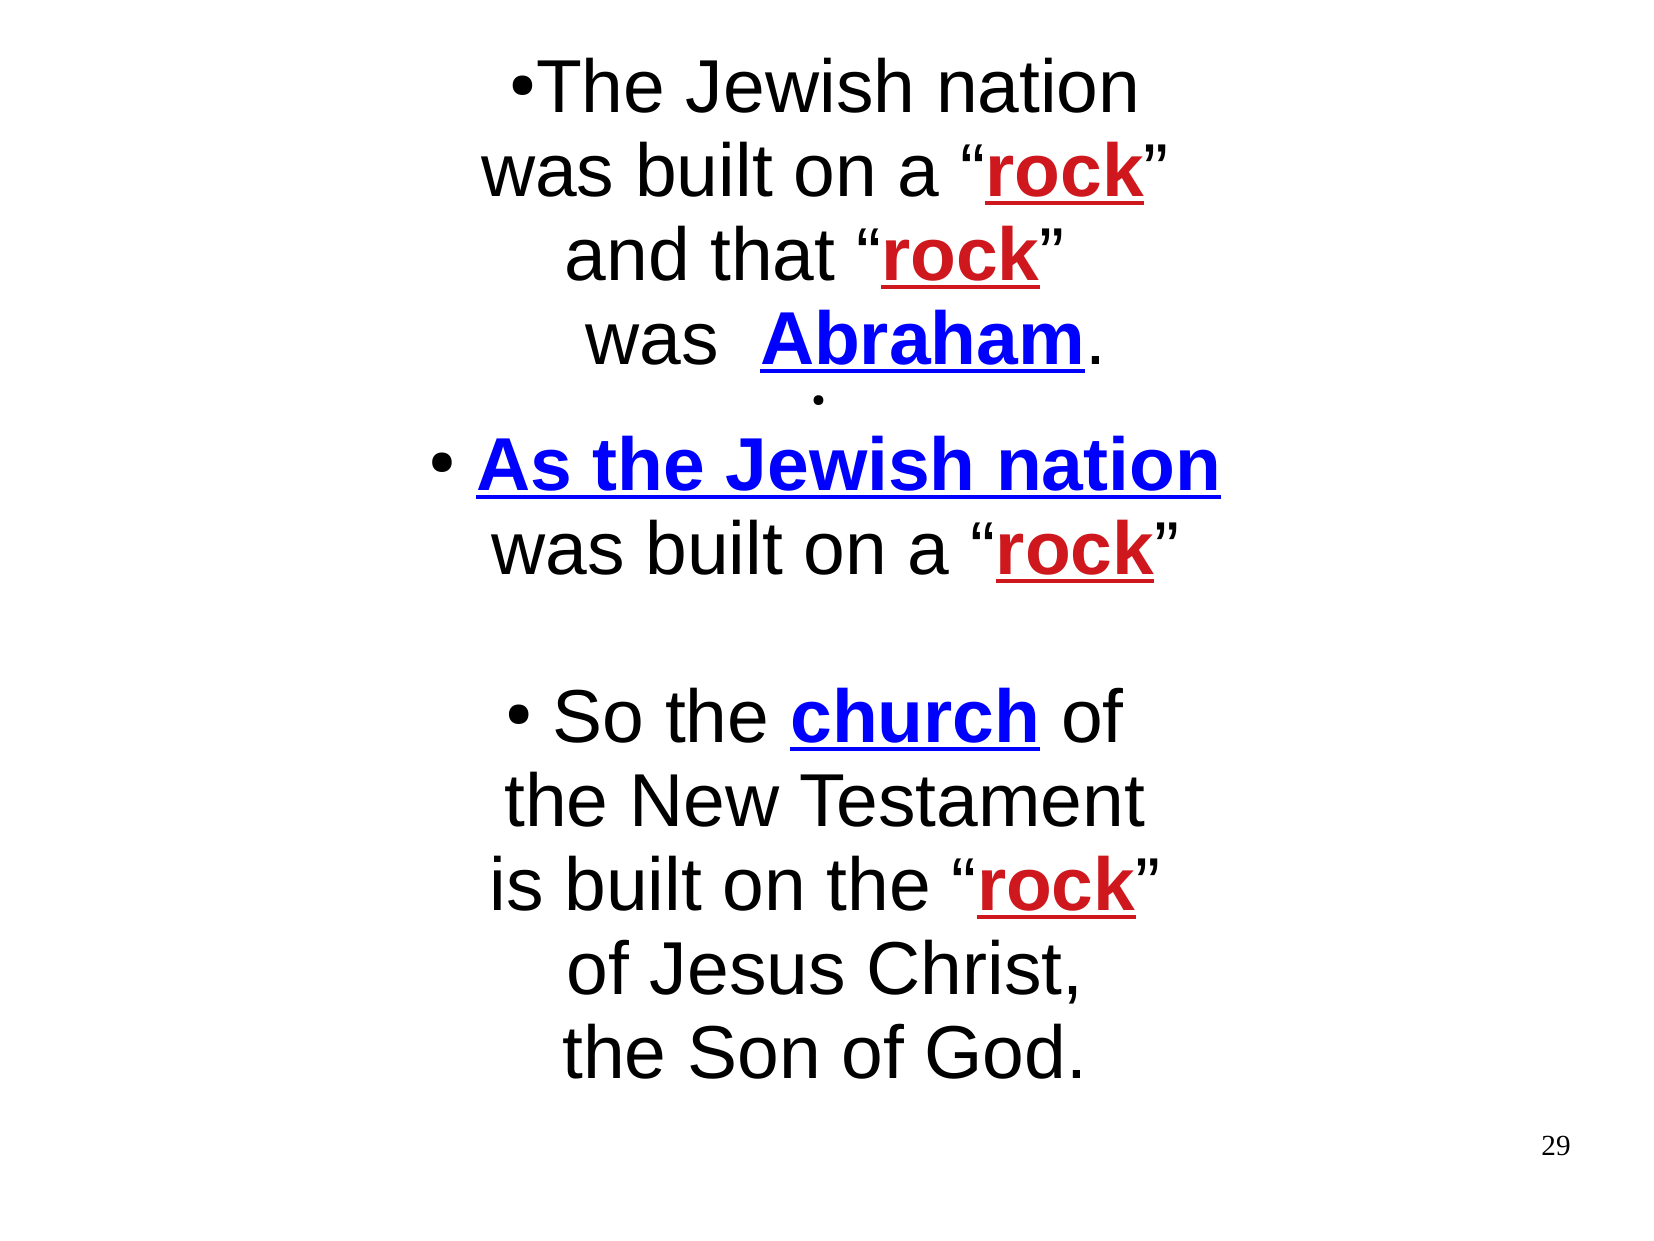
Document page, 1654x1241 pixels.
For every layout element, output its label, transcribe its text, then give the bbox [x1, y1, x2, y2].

text_box The Jewish nation was built on a “rock” and that “rock” was Abraham. As the Jewish nation was built on a “rock” So the church of the New Testament is built on the “rock” of Jesus Christ, the Son of God. [37, 37, 1613, 1103]
